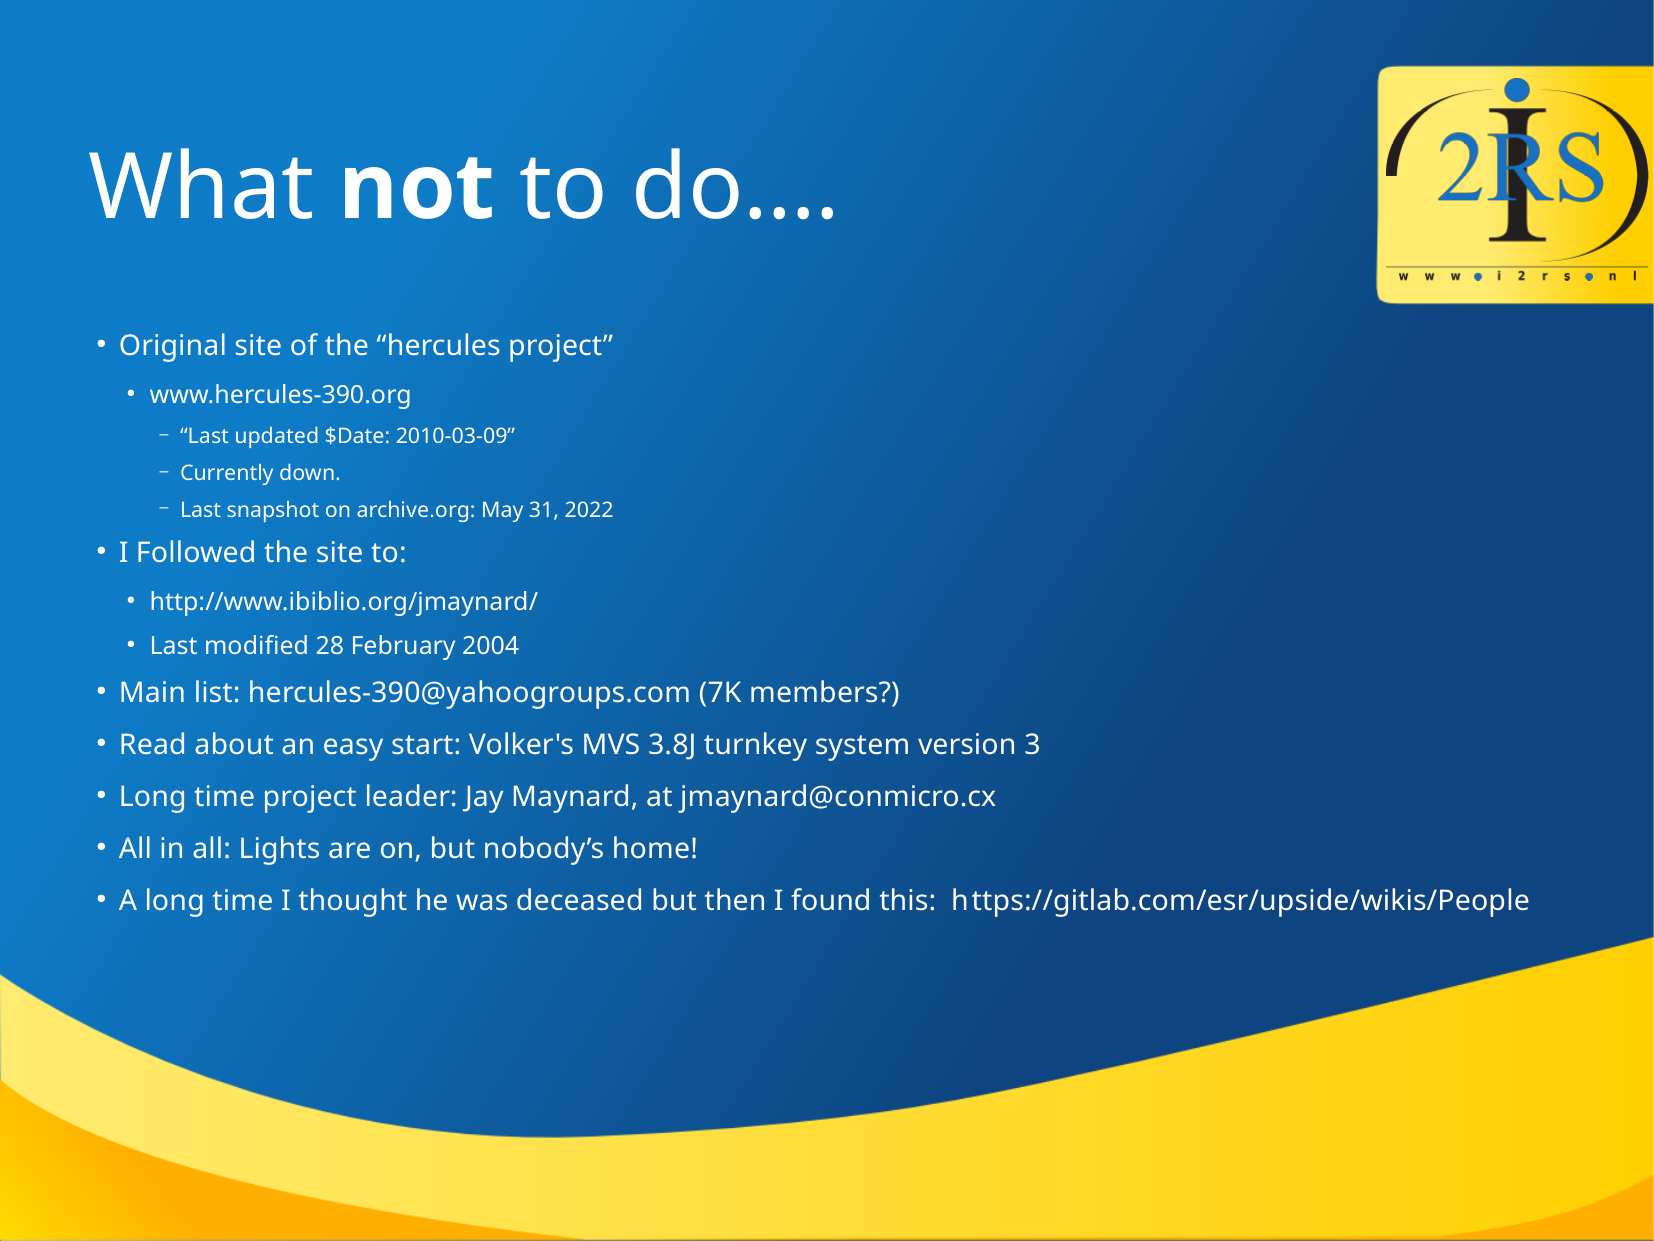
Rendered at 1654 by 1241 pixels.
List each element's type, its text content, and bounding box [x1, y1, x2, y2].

title What not to do…. [88, 70, 1335, 296]
list Original site of the “hercules project” www.hercules-390.org “Last updated $Date: 2010-03-09” Currently down. Last snapshot on archive.org: May 31, 2022 I Followed the site to: http://www.ibiblio.org/jmaynard/ Last modified 28 February 2004 Main list: hercules-390@yahoogroups.com (7K members?) Read about an easy start: Volker's MVS 3.8J turnkey system version 3 Long time project leader: Jay Maynard, at jmaynard@conmicro.cx All in all: Lights are on, but nobody’s home! A long time I thought he was deceased but then I found this: https://gitlab.com/esr/upside/wikis/People [88, 324, 1565, 945]
picture [0, 0, 1654, 1241]
